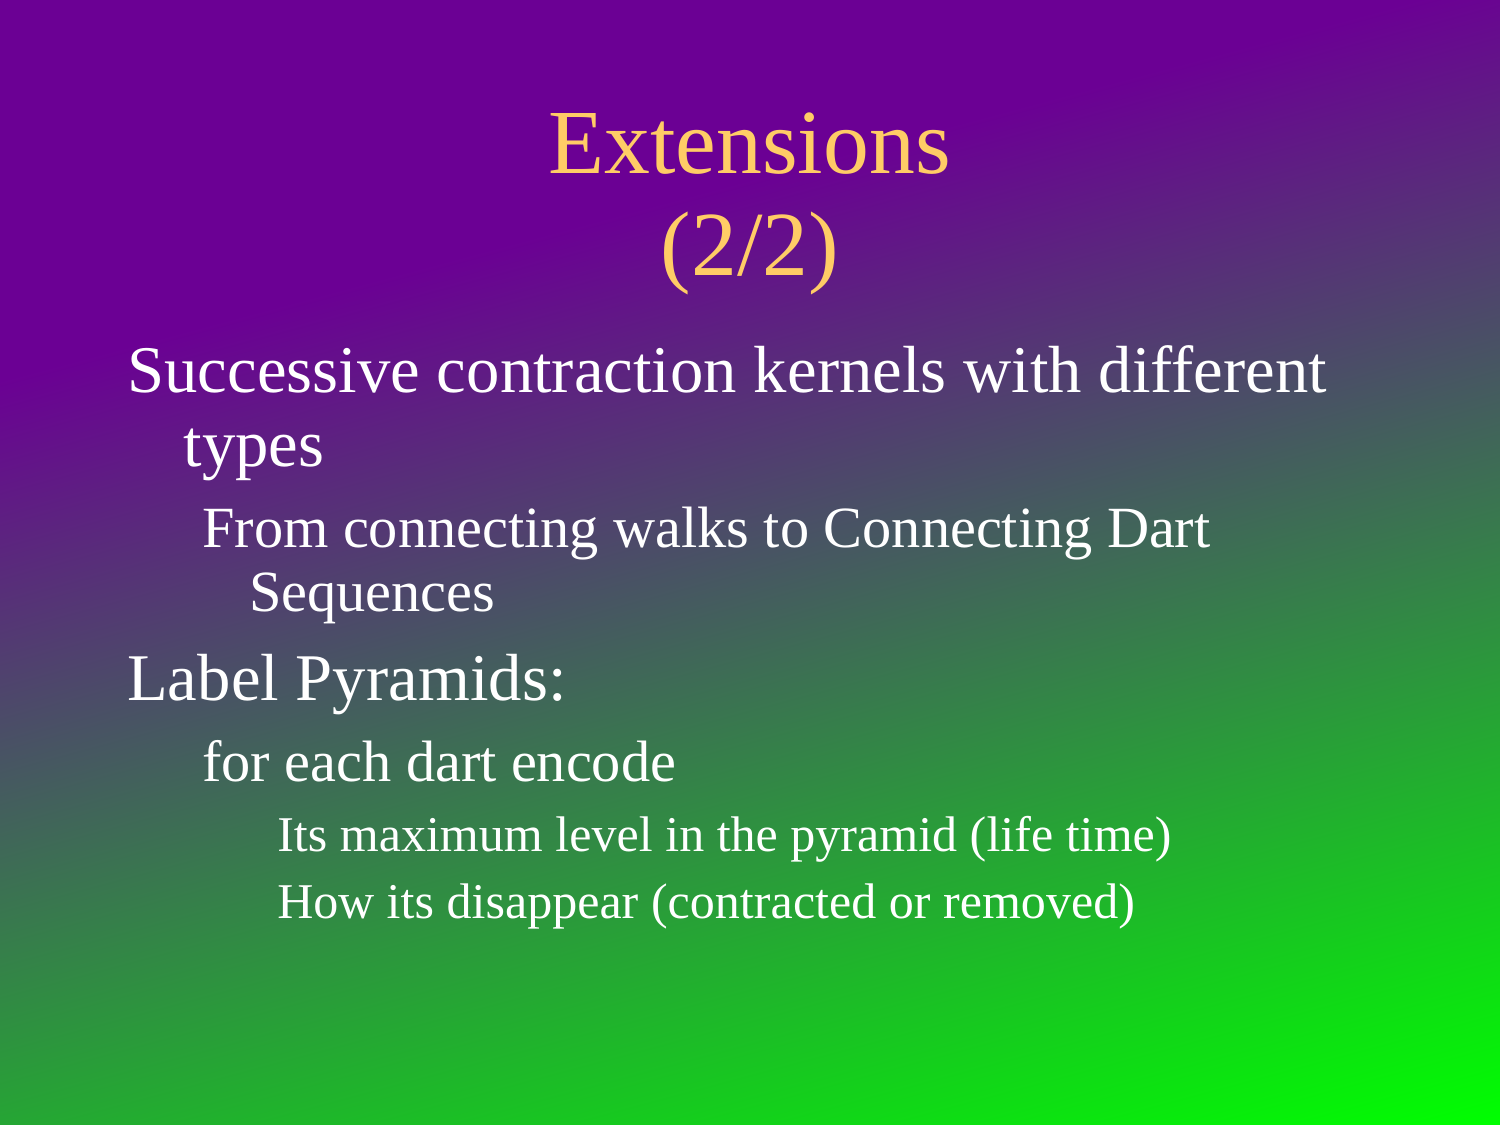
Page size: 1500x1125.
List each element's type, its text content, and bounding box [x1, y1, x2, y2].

list Successive contraction kernels with different types From connecting walks to Connecting Dart Sequences Label Pyramids: for each dart encode Its maximum level in the pyramid (life time) How its disappear (contracted or removed) [112, 324, 1388, 1001]
title Extensions (2/2) [112, 76, 1388, 312]
